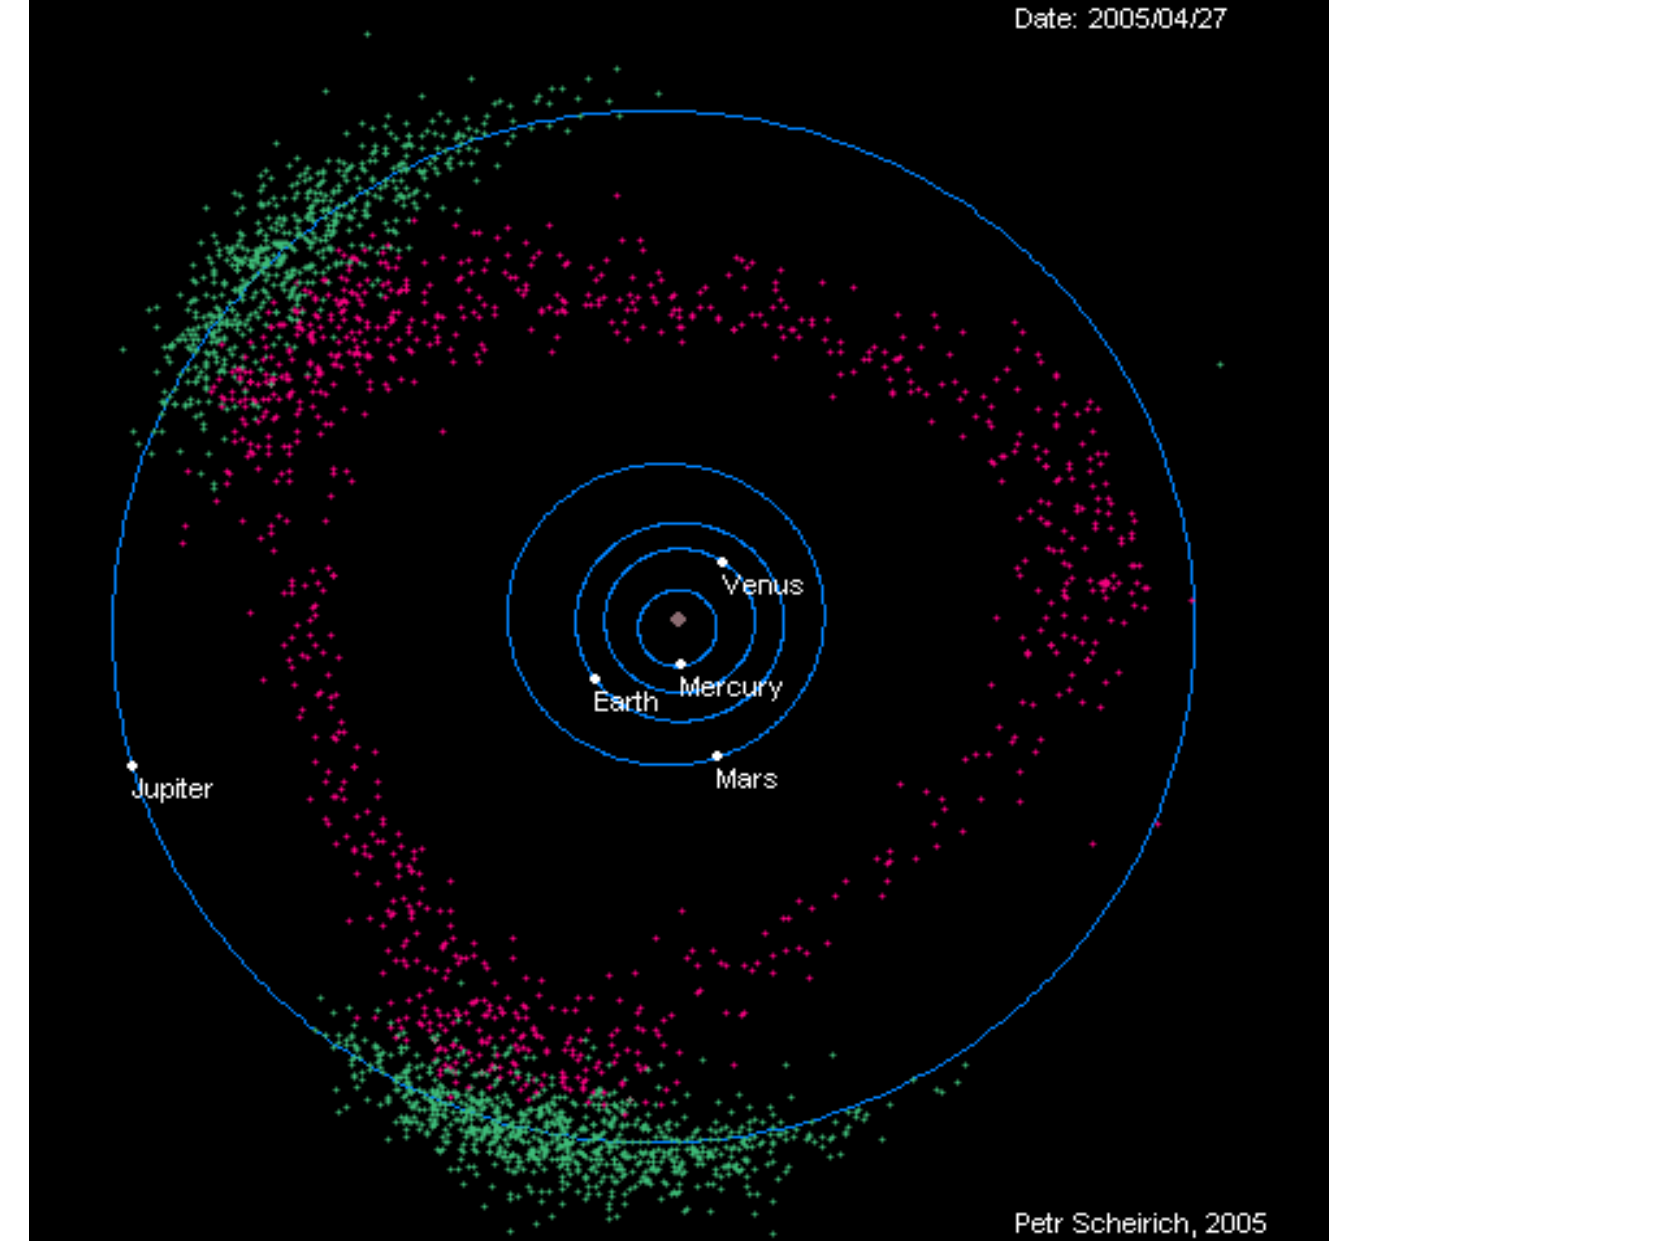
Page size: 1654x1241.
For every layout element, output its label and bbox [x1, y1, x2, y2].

picture [29, 0, 1329, 1241]
